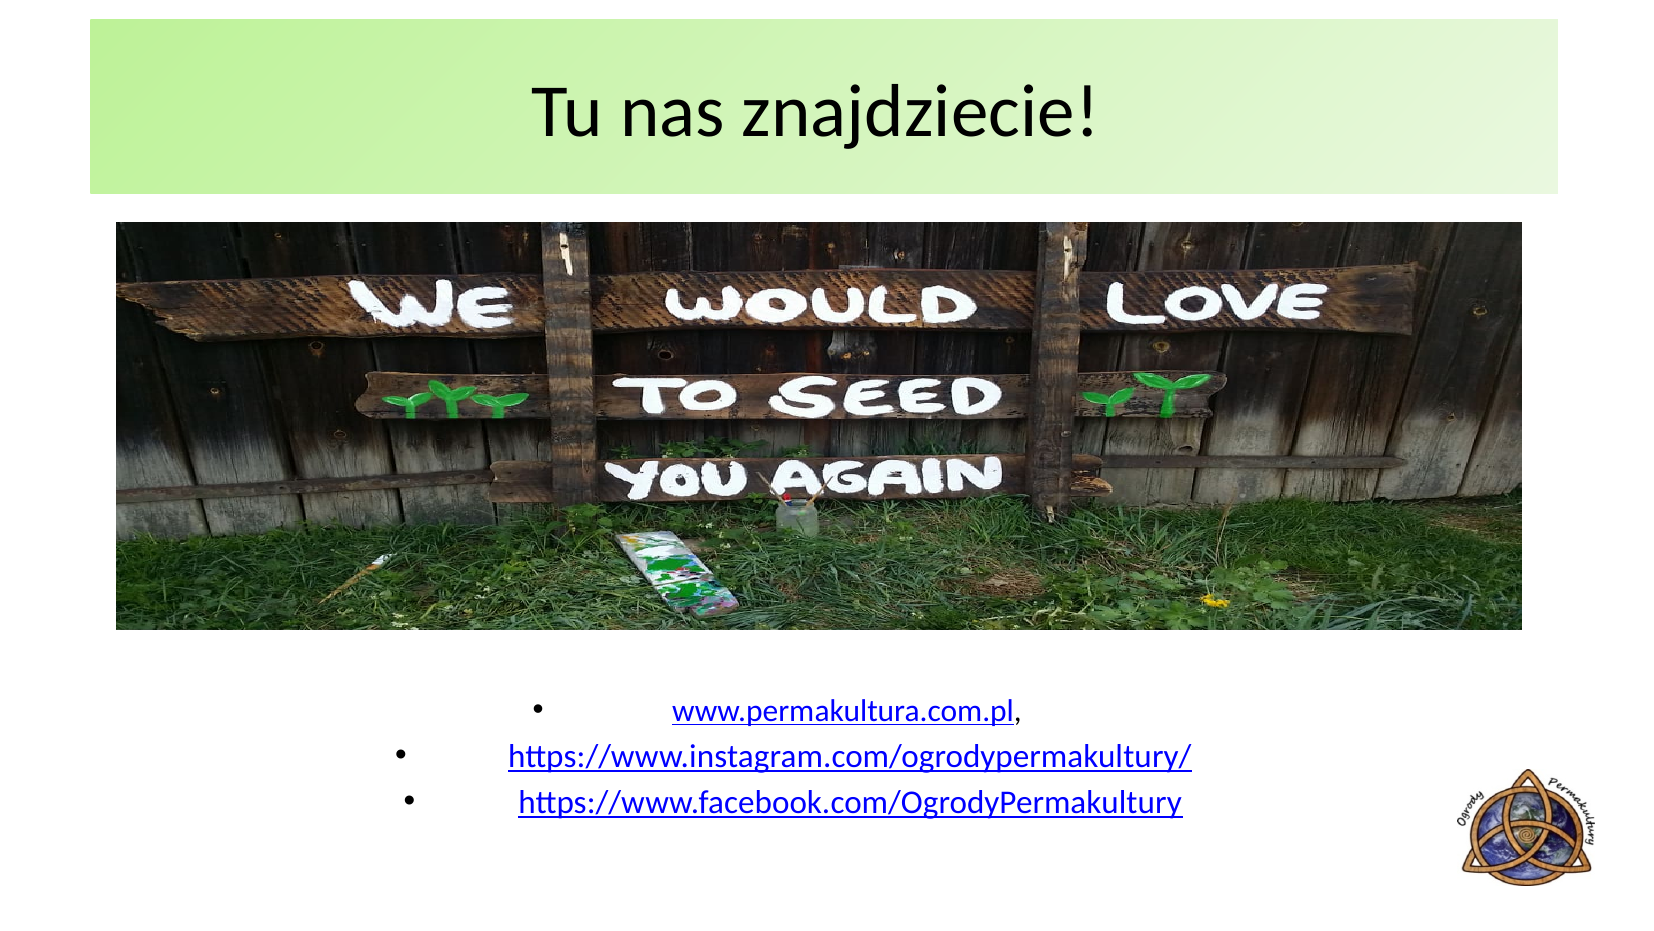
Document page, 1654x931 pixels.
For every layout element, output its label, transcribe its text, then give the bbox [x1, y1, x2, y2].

picture [116, 222, 1522, 630]
title Tu nas znajdziecie! [90, 19, 1558, 194]
picture [1457, 769, 1595, 886]
list www.permakultura.com.pl, https://www.instagram.com/ogrodypermakultury/ https://www.facebook.com/OgrodyPermakultury [82, 217, 1571, 831]
